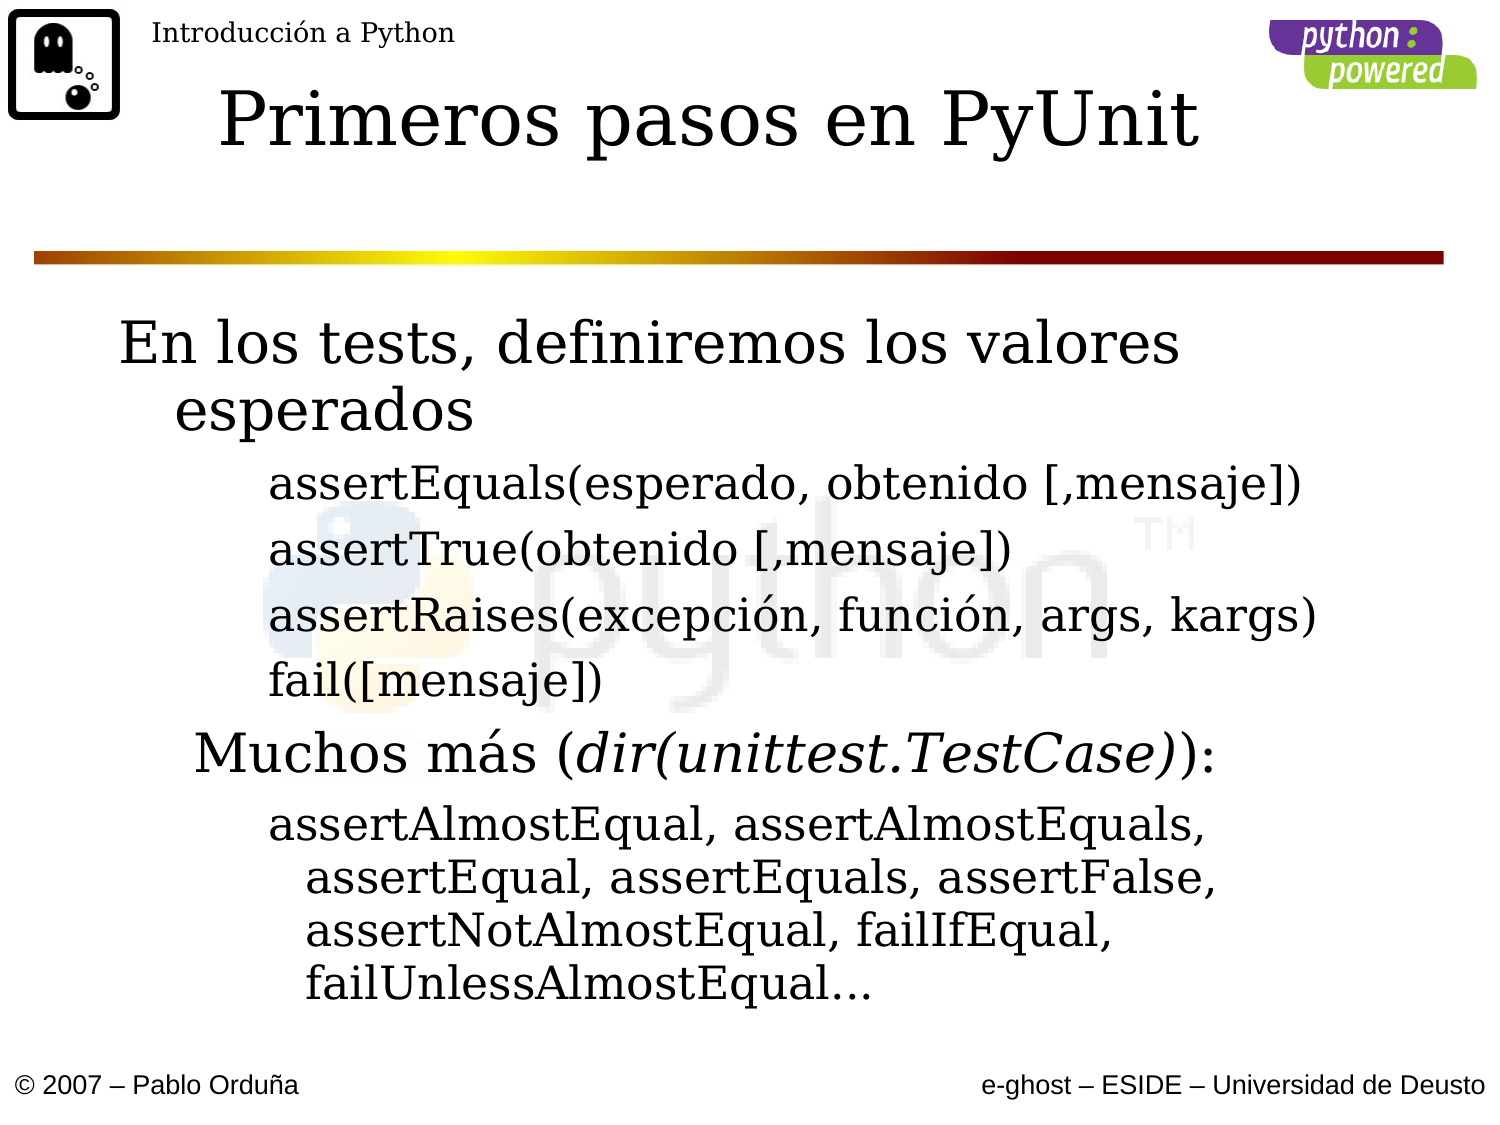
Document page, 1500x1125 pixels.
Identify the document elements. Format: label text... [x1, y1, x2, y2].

picture [34, 251, 1447, 266]
title Primeros pasos en PyUnit [118, 66, 1300, 174]
picture [5, 7, 125, 124]
picture [1269, 20, 1477, 89]
list En los tests, definiremos los valores esperados assertEquals(esperado, obtenido [,mensaje]) assertTrue(obtenido [,mensaje]) assertRaises(excepción, función, args, kargs) fail([mensaje]) Muchos más (dir(unittest.TestCase)): assertAlmostEqual, assertAlmostEquals, assertEqual, assertEquals, assertFalse, assertNotAlmostEqual, failIfEqual, failUnlessAlmostEqual... [118, 309, 1394, 1011]
